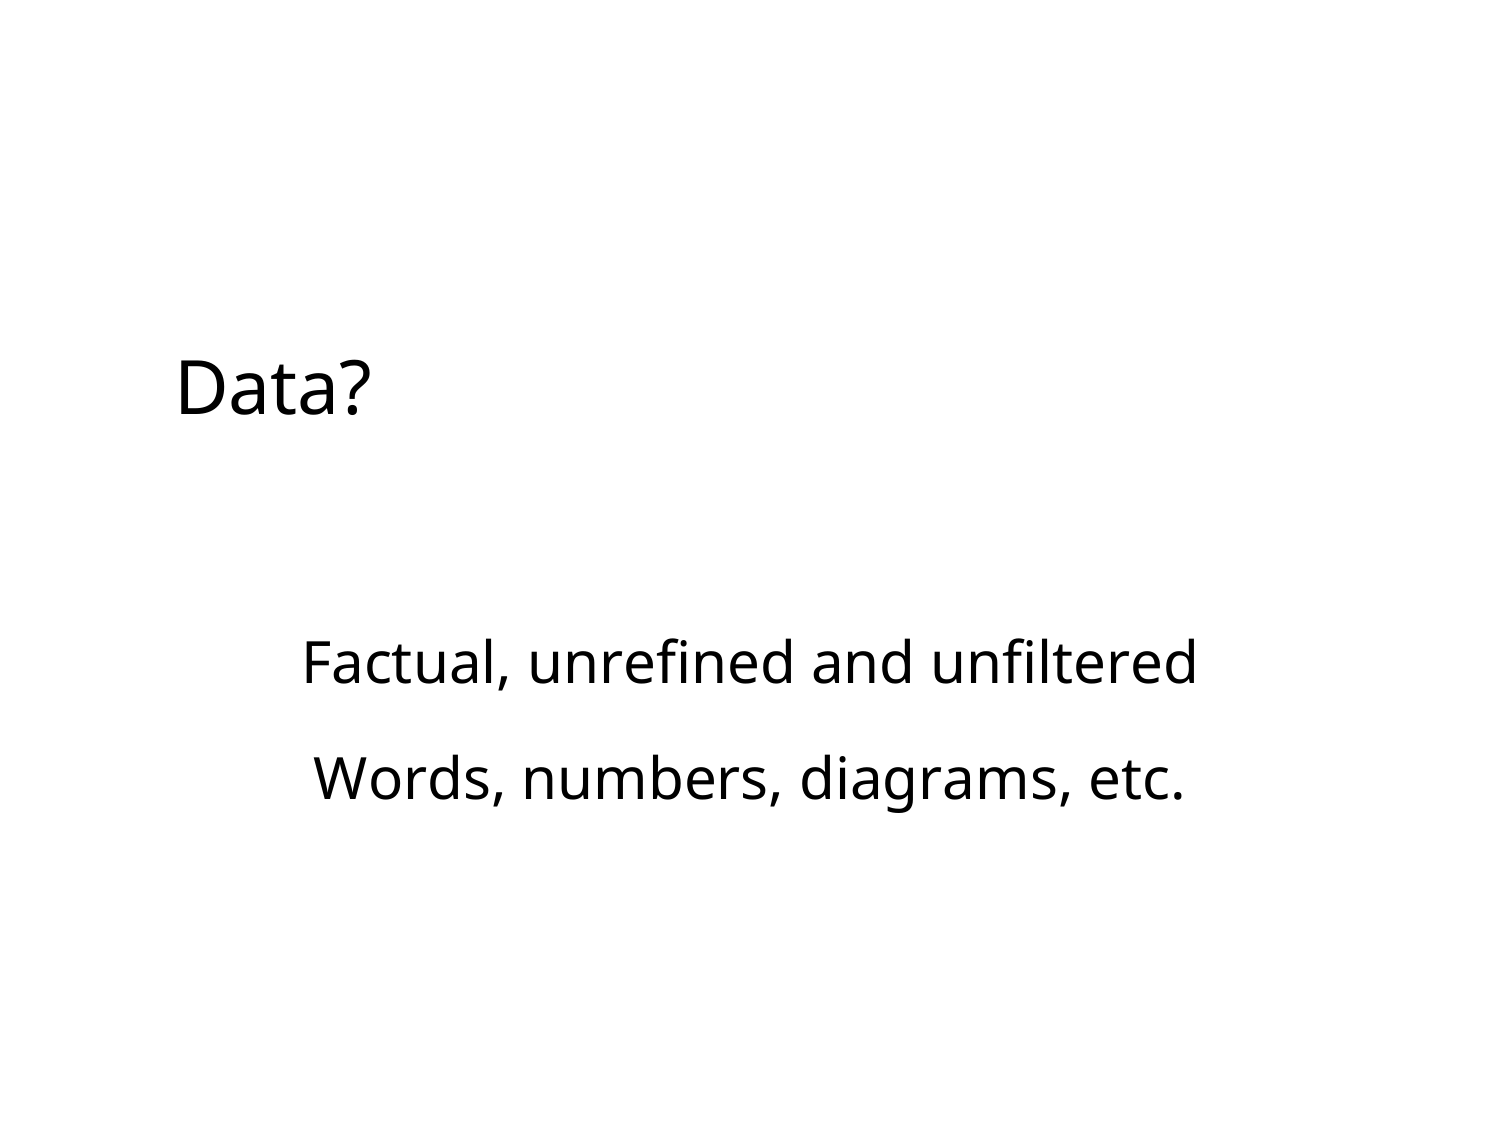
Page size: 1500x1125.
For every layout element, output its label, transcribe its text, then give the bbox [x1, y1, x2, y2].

text_box Data? Factual, unrefined and unfiltered Words, numbers, diagrams, etc. [159, 326, 1341, 941]
